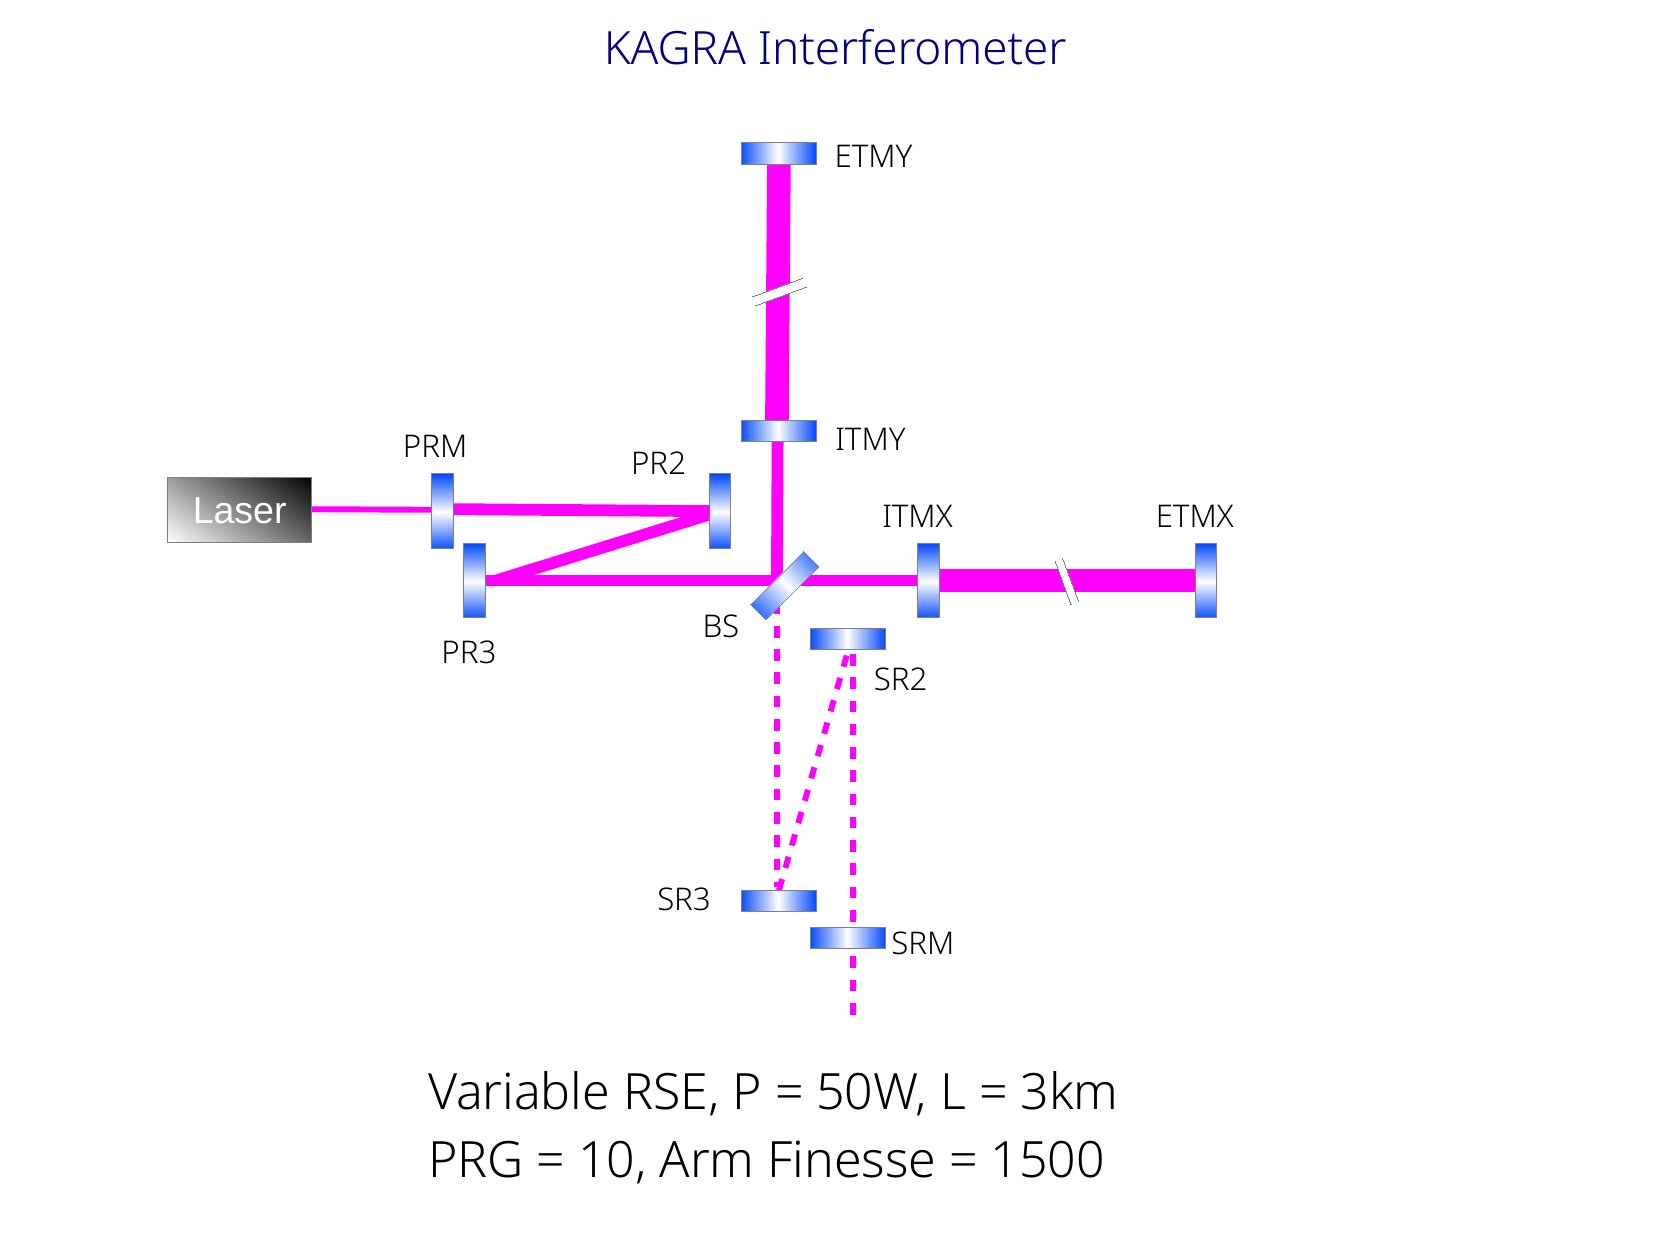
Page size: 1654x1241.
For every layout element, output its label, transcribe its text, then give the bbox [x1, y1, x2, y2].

text_box ETMY [819, 126, 961, 189]
text_box [749, 890, 817, 912]
text_box PR2 [616, 433, 731, 496]
text_box KAGRA Interferometer [589, 7, 1139, 92]
text_box ITMX [867, 486, 990, 549]
text_box PR3 [426, 623, 534, 685]
text_box Variable RSE, P = 50W, L = 3km PRG = 10, Arm Finesse = 1500 [413, 1048, 1245, 1214]
text_box [917, 549, 940, 618]
text_box [463, 543, 486, 618]
text_box ITMY [820, 409, 944, 471]
text_box [741, 142, 817, 165]
text_box PRM [388, 416, 516, 479]
text_box [1195, 549, 1217, 618]
text_box BS [687, 596, 792, 659]
text_box [810, 628, 886, 650]
text_box [431, 473, 454, 549]
text_box [1056, 558, 1079, 606]
text_box SR3 [642, 869, 749, 931]
text_box [810, 927, 886, 949]
text_box SR2 [859, 649, 972, 712]
text_box ETMX [1141, 486, 1278, 549]
text_box [759, 551, 819, 596]
text_box SRM [876, 913, 995, 976]
text_box [752, 278, 807, 305]
text_box Laser [167, 477, 312, 543]
text_box [741, 420, 817, 442]
text_box [709, 496, 731, 549]
